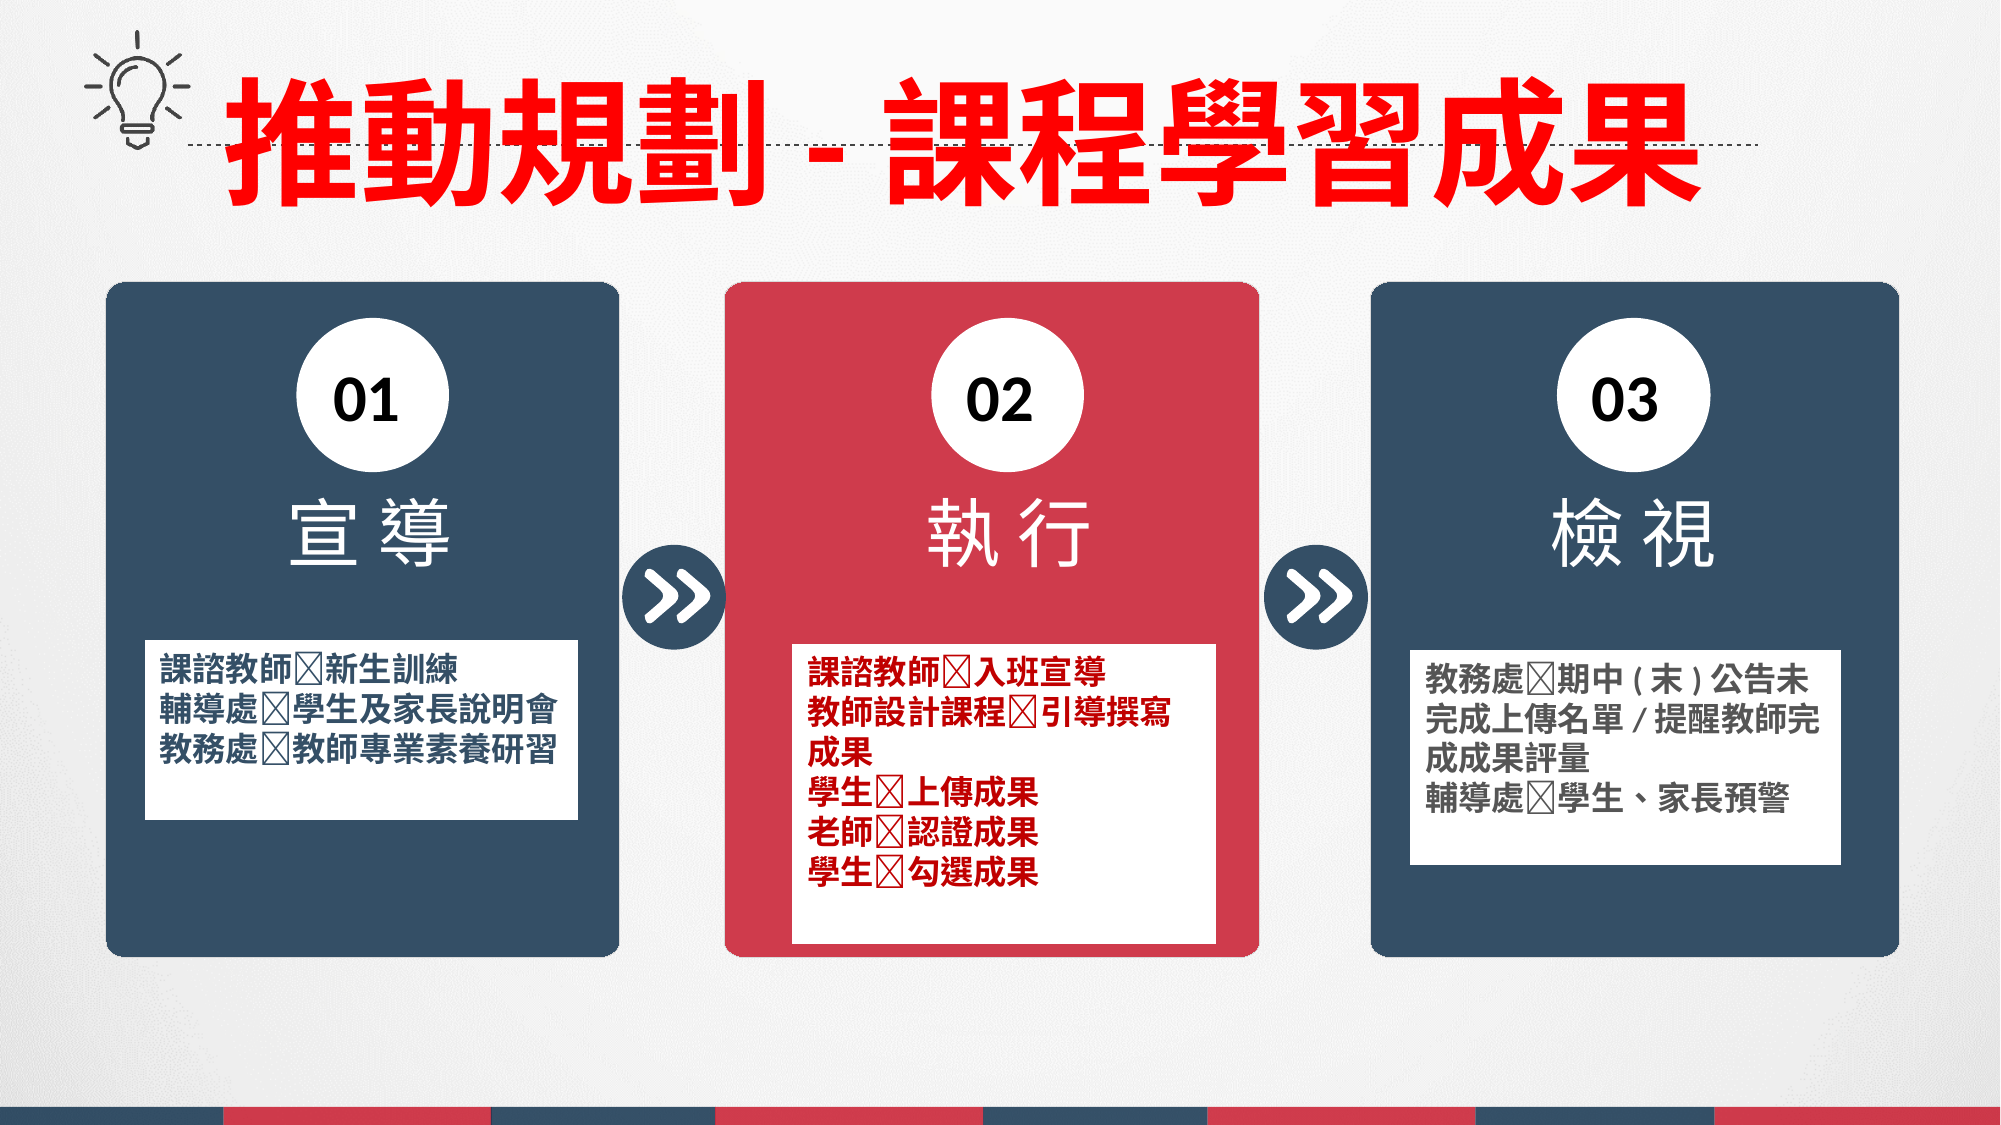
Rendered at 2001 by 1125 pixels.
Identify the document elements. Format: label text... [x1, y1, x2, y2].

text_box 02 [951, 347, 1066, 444]
text_box 檢 視 [1535, 479, 1766, 584]
text_box 教務處期中(末)公告未完成上傳名單/提醒教師完成成果評量 輔導處學生、家長預警 [1410, 650, 1841, 865]
text_box 課諮教師新生訓練 輔導處學生及家長說明會 教務處教師專業素養研習 [145, 640, 578, 820]
text_box [105, 281, 620, 958]
text_box 推動規劃-課程學習成果 [222, 57, 1733, 224]
text_box 課諮教師入班宣導 教師設計課程引導撰寫成果 學生上傳成果 老師認證成果 學生勾選成果 [792, 644, 1216, 944]
text_box 執 行 [911, 479, 1157, 584]
text_box 01 [318, 347, 432, 444]
text_box [1264, 544, 1368, 650]
text_box 宣 導 [271, 479, 565, 584]
text_box [622, 281, 1260, 958]
text_box 03 [1576, 347, 1691, 444]
text_box [1370, 281, 1900, 958]
